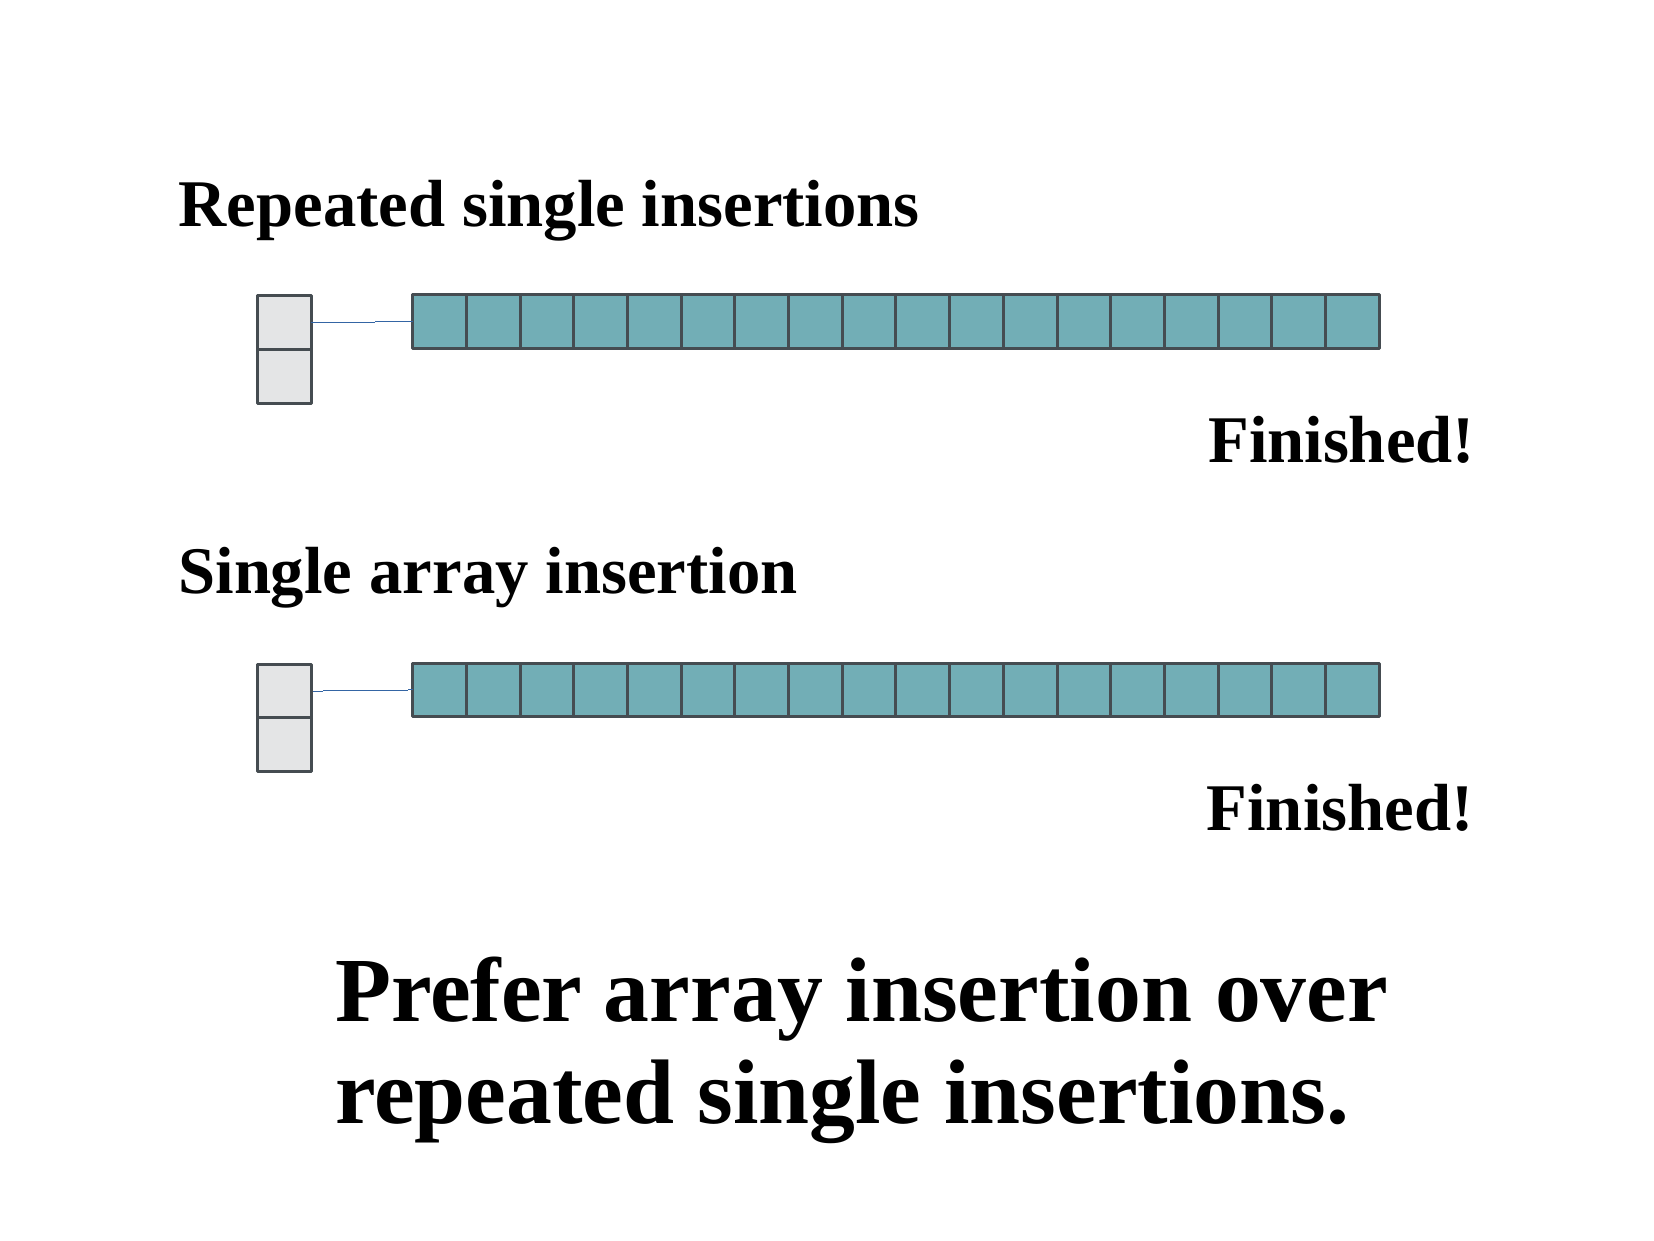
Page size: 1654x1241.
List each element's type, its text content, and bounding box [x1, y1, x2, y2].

text_box [412, 294, 1380, 349]
text_box Repeated single insertions [164, 159, 938, 249]
text_box [412, 663, 1380, 717]
text_box Finished! [1192, 763, 1490, 853]
text_box Finished! [1193, 395, 1491, 485]
text_box [257, 295, 312, 404]
text_box Single array insertion [164, 526, 815, 616]
text_box [257, 664, 312, 772]
text_box Prefer array insertion over repeated single insertions. [320, 932, 1571, 1151]
